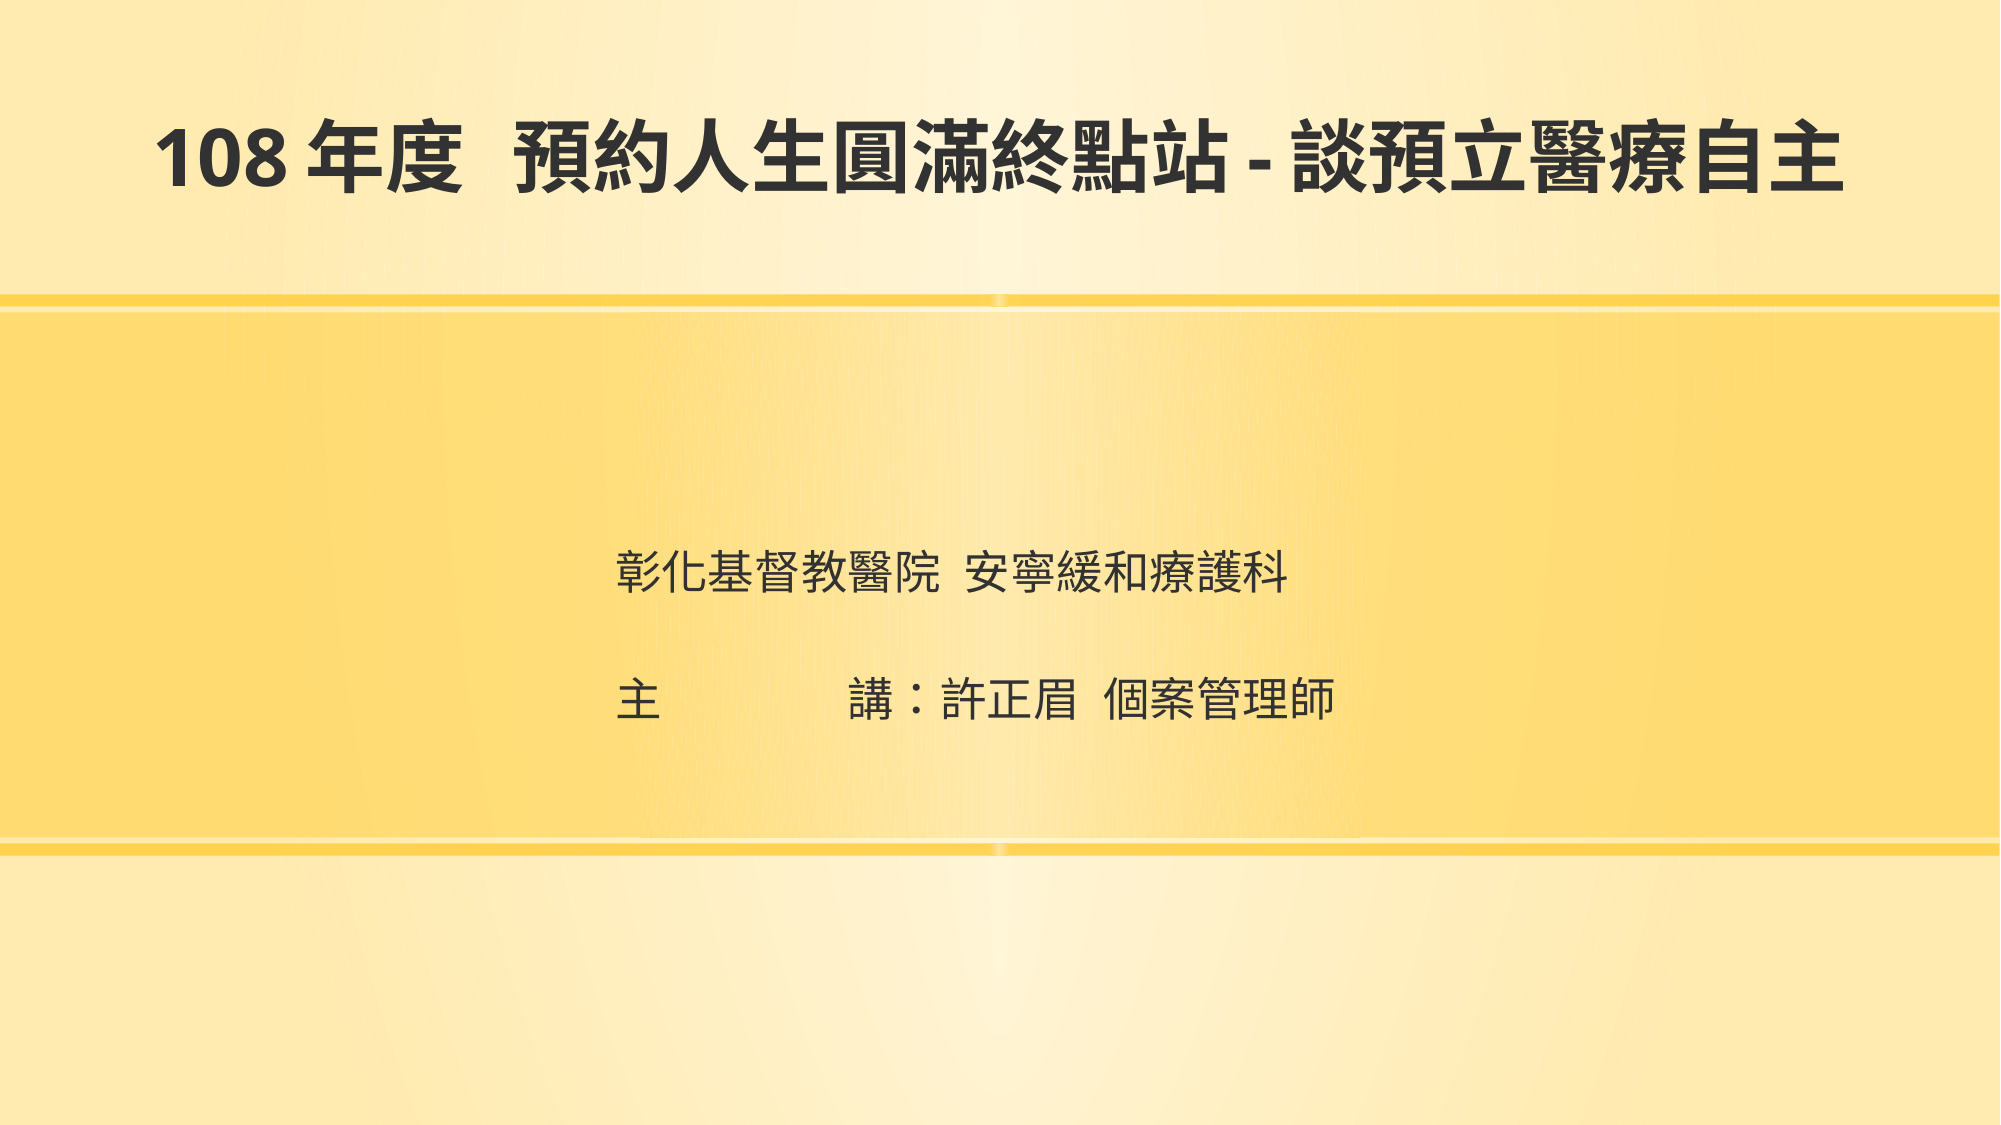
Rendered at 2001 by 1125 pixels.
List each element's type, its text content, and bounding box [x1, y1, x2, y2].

title 108年度 預約人生圓滿終點站-談預立醫療自主 [41, 43, 1959, 211]
text_box 彰化基督教醫院 安寧緩和療護科 主 講：許正眉 個案管理師 [599, 496, 1363, 734]
